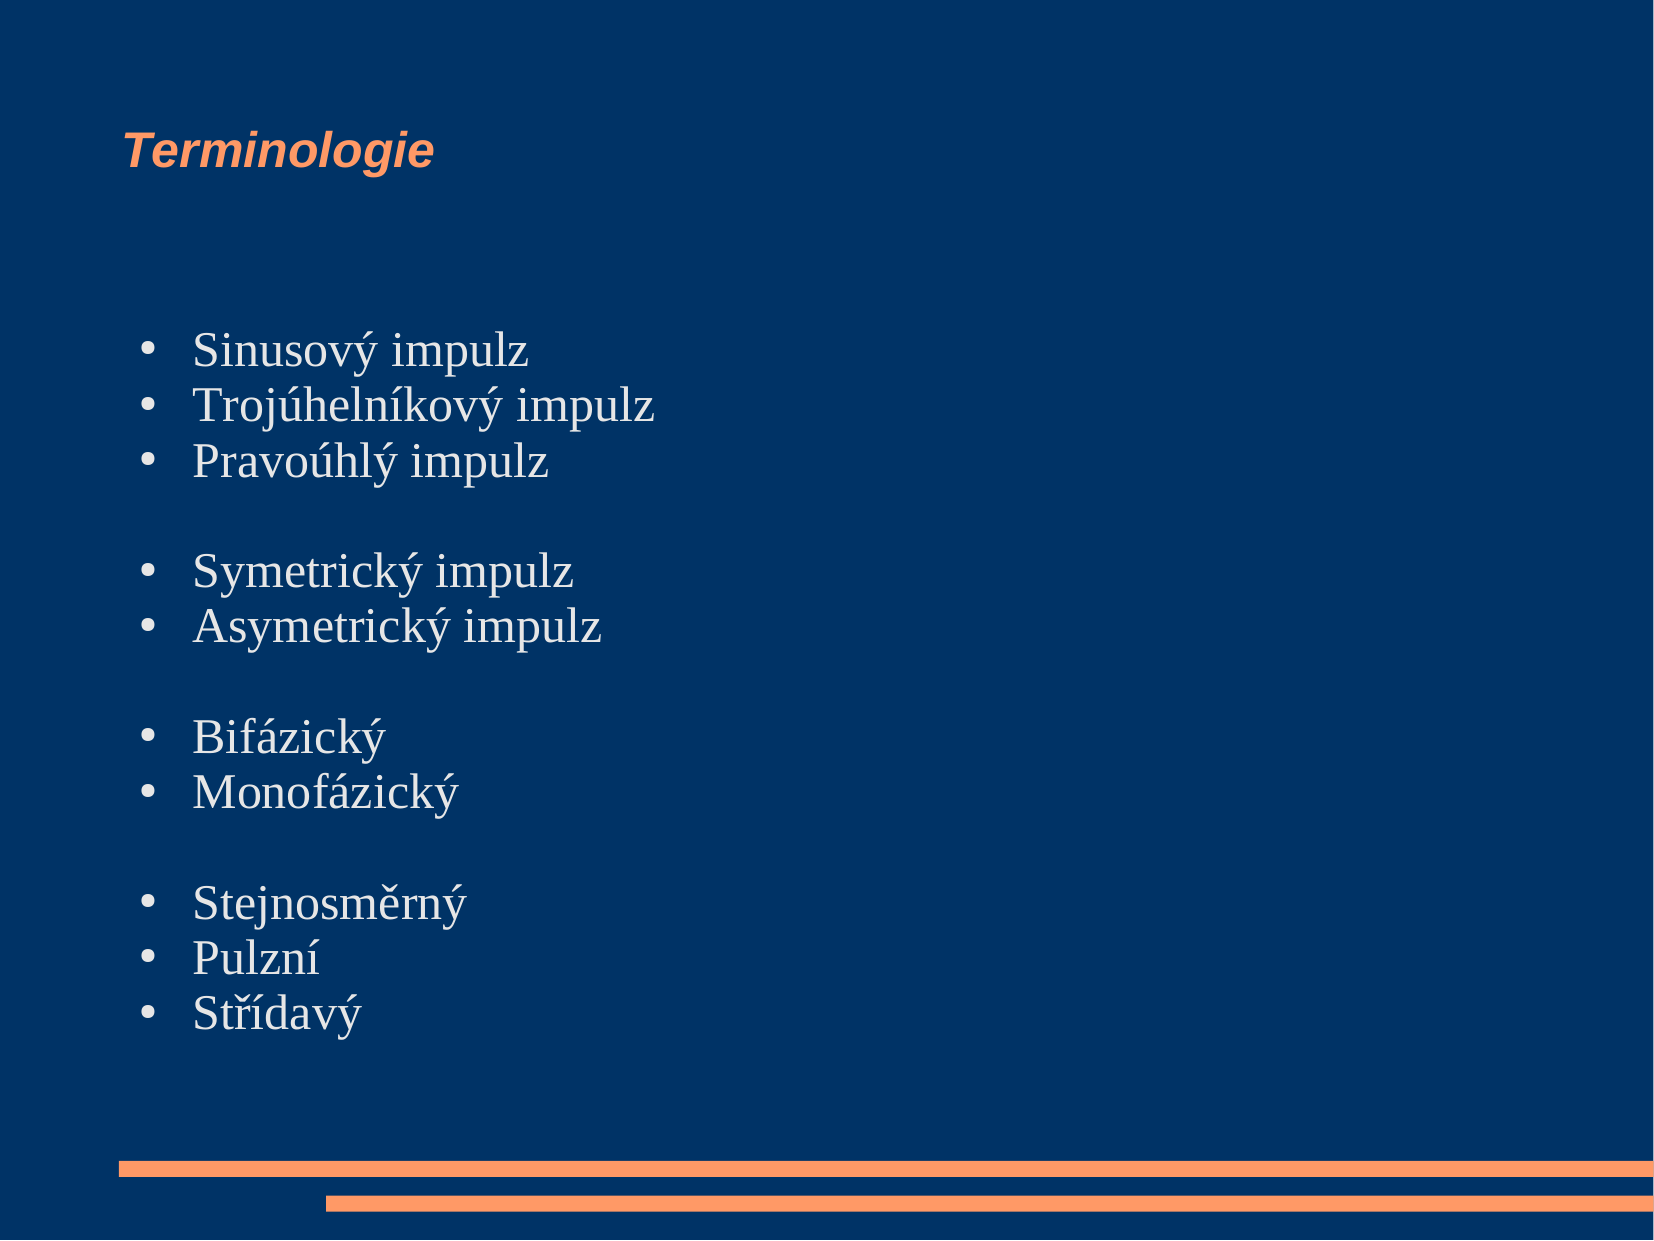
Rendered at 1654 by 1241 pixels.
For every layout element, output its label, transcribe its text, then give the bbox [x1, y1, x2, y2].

title Terminologie [121, 46, 1534, 254]
list Sinusový impulz Trojúhelníkový impulz Pravoúhlý impulz Symetrický impulz Asymetrický impulz Bifázický Monofázický Stejnosměrný Pulzní Střídavý [121, 322, 1561, 1132]
